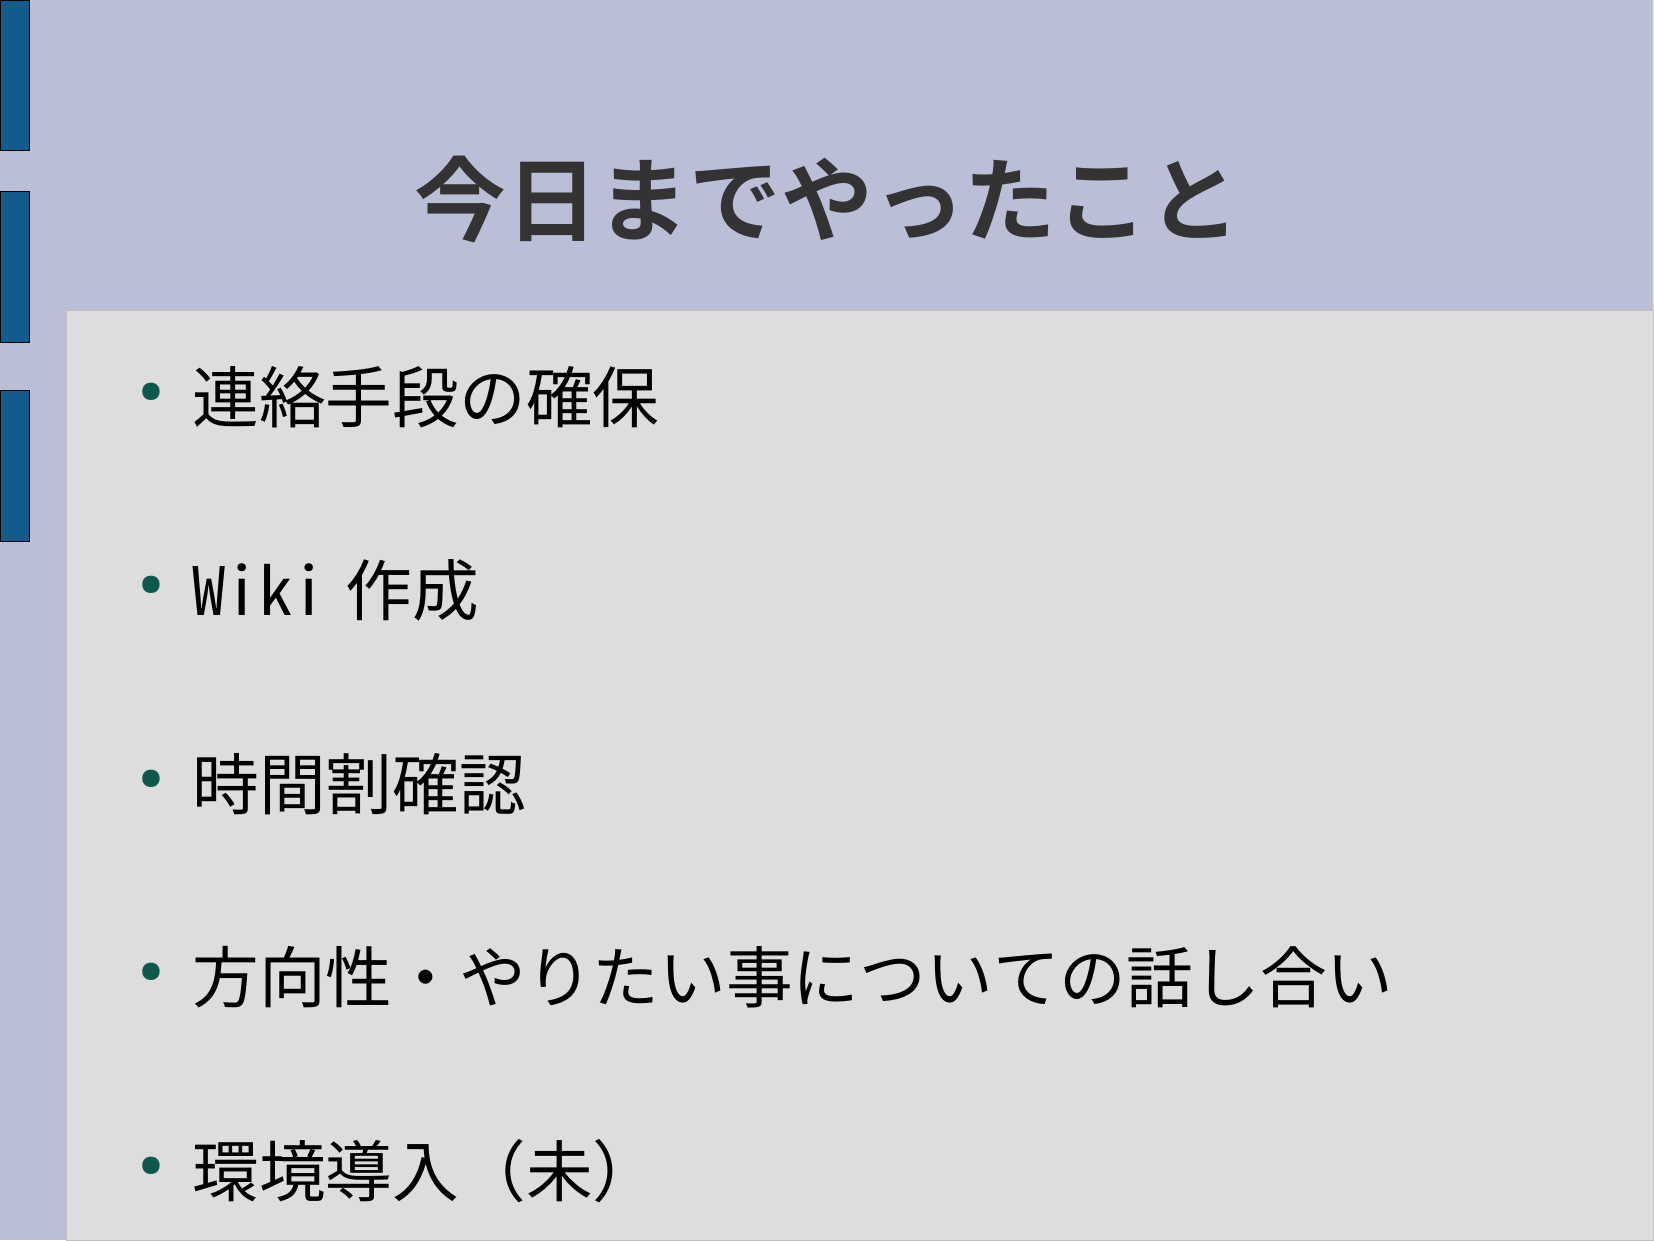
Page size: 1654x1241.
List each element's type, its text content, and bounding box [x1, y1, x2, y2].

list 連絡手段の確保 Wiki作成 時間割確認 方向性・やりたい事についての話し合い 環境導入（未） [121, 344, 1534, 1127]
title 今日までやったこと [121, 91, 1534, 299]
